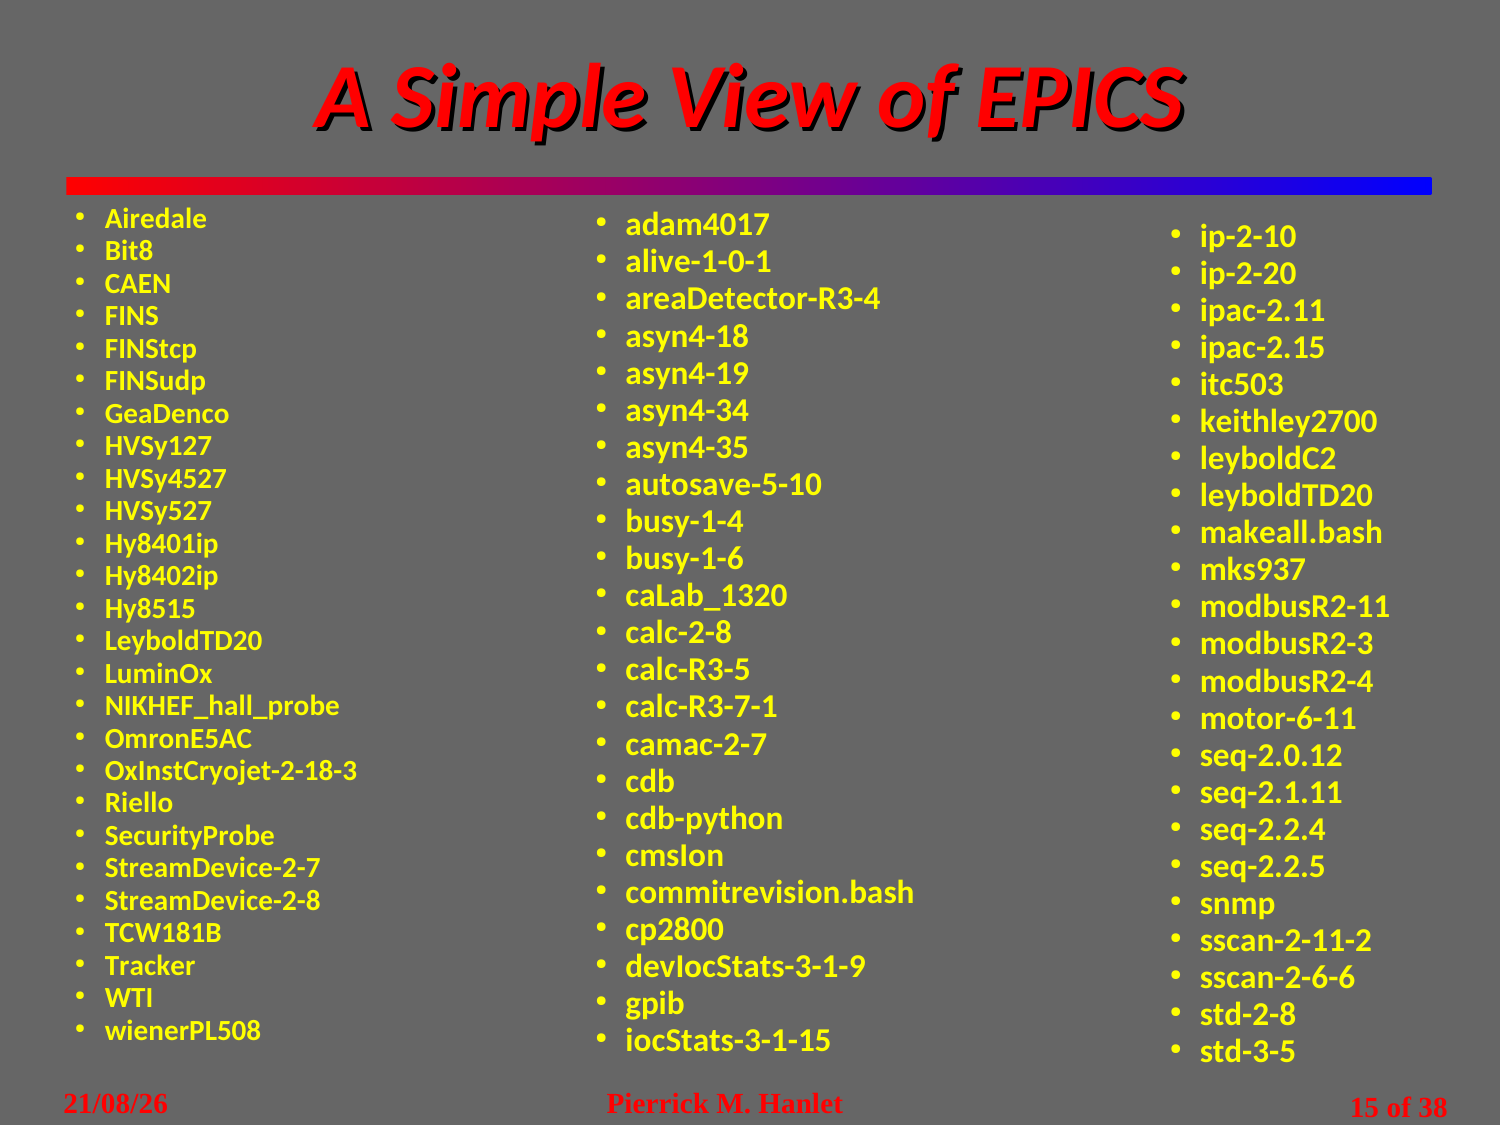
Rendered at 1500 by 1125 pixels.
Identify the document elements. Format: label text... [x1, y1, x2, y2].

text_box ip-2-10 ip-2-20 ipac-2.11 ipac-2.15 itc503 keithley2700 leyboldC2 leyboldTD20 makeall.bash mks937 modbusR2-11 modbusR2-3 modbusR2-4 motor-6-11 seq-2.0.12 seq-2.1.11 seq-2.2.4 seq-2.2.5 snmp sscan-2-11-2 sscan-2-6-6 std-2-8 std-3-5 [1155, 210, 1406, 1078]
text_box adam4017 alive-1-0-1 areaDetector-R3-4 asyn4-18 asyn4-19 asyn4-34 asyn4-35 autosave-5-10 busy-1-4 busy-1-6 caLab_1320 calc-2-8 calc-R3-5 calc-R3-7-1 camac-2-7 cdb cdb-python cmsIon commitrevision.bash cp2800 devIocStats-3-1-9 gpib iocStats-3-1-15 [580, 198, 931, 1067]
text_box Airedale Bit8 CAEN FINS FINStcp FINSudp GeaDenco HVSy127 HVSy4527 HVSy527 Hy8401ip Hy8402ip Hy8515 LeyboldTD20 LuminOx NIKHEF_hall_probe OmronE5AC OxInstCryojet-2-18-3 Riello SecurityProbe StreamDevice-2-7 StreamDevice-2-8 TCW181B Tracker WTI wienerPL508 [60, 195, 406, 1055]
title A Simple View of EPICS [15, 16, 1486, 172]
